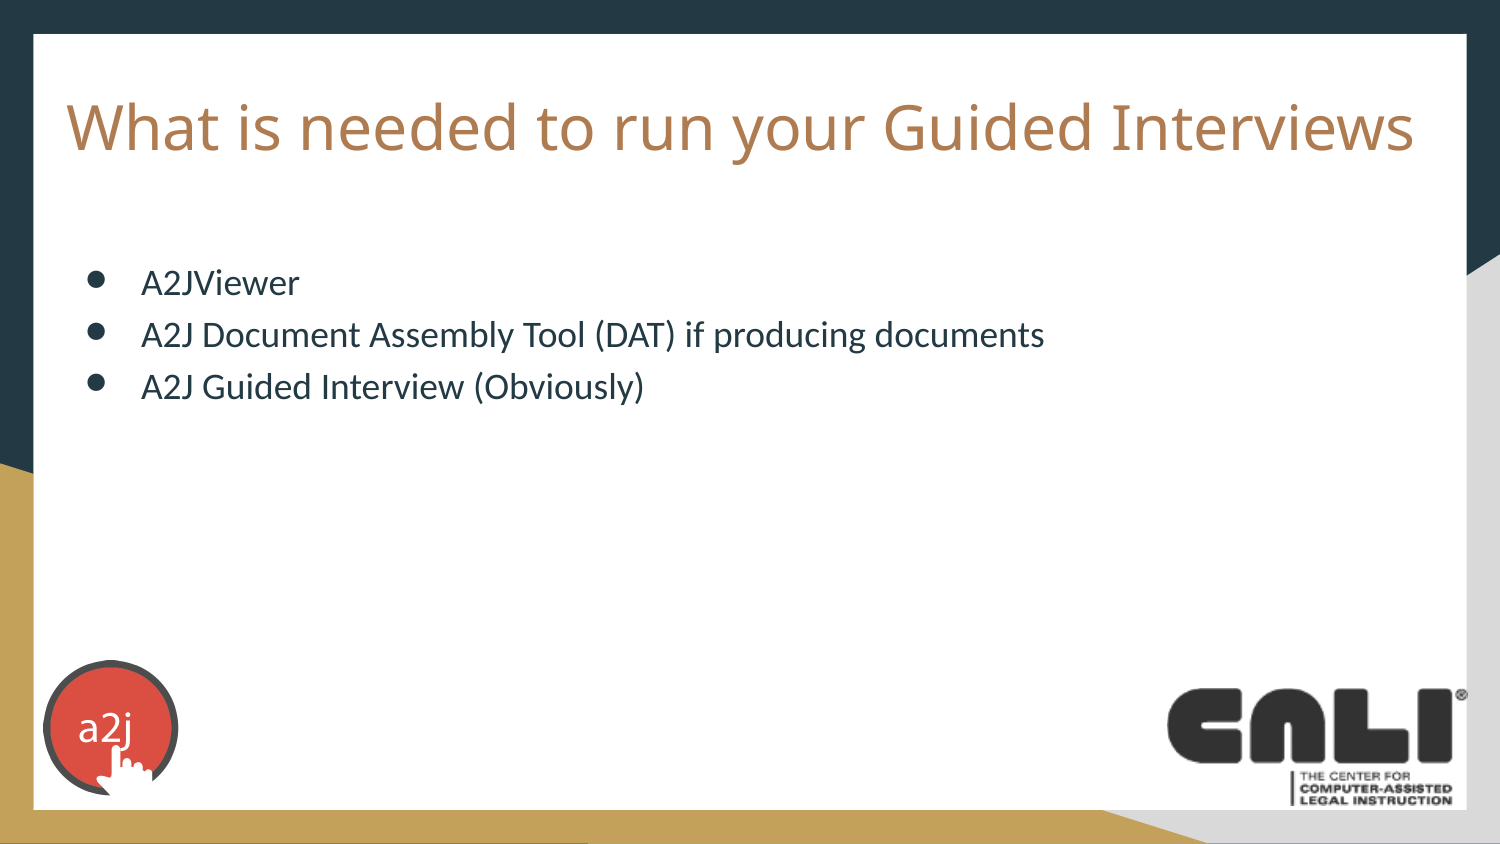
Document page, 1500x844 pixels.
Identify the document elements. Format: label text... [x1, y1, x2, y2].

picture [43, 660, 182, 806]
title What is needed to run your Guided Interviews [51, 72, 1449, 236]
picture [1167, 688, 1468, 806]
list A2JViewer A2J Document Assembly Tool (DAT) if producing documents A2J Guided Interview (Obviously) [51, 236, 1449, 750]
